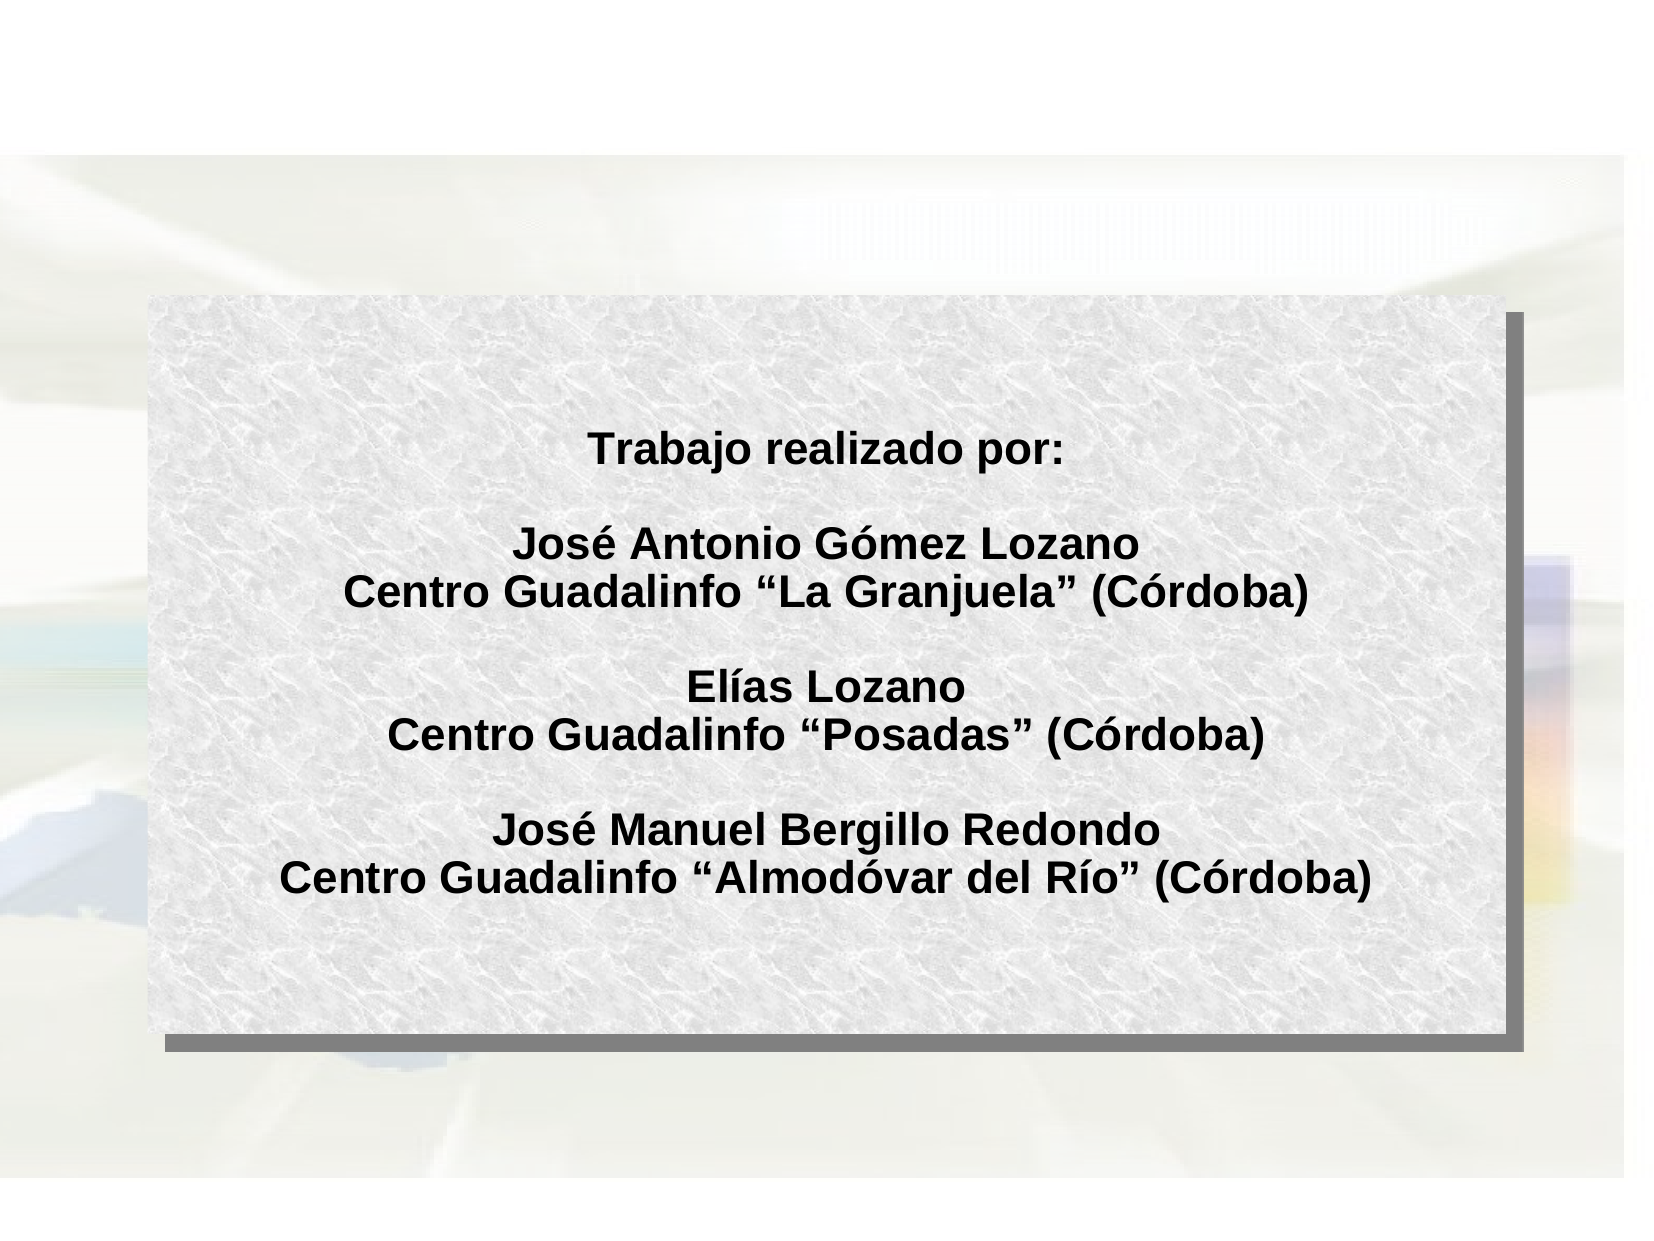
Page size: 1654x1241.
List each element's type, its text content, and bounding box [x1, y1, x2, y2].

picture [0, 147, 1654, 1182]
text_box Trabajo realizado por: José Antonio Gómez Lozano Centro Guadalinfo “La Granjuela” (Córdoba) Elías Lozano Centro Guadalinfo “Posadas” (Córdoba) José Manuel Bergillo Redondo Centro Guadalinfo “Almodóvar del Río” (Córdoba) [147, 295, 1506, 1034]
